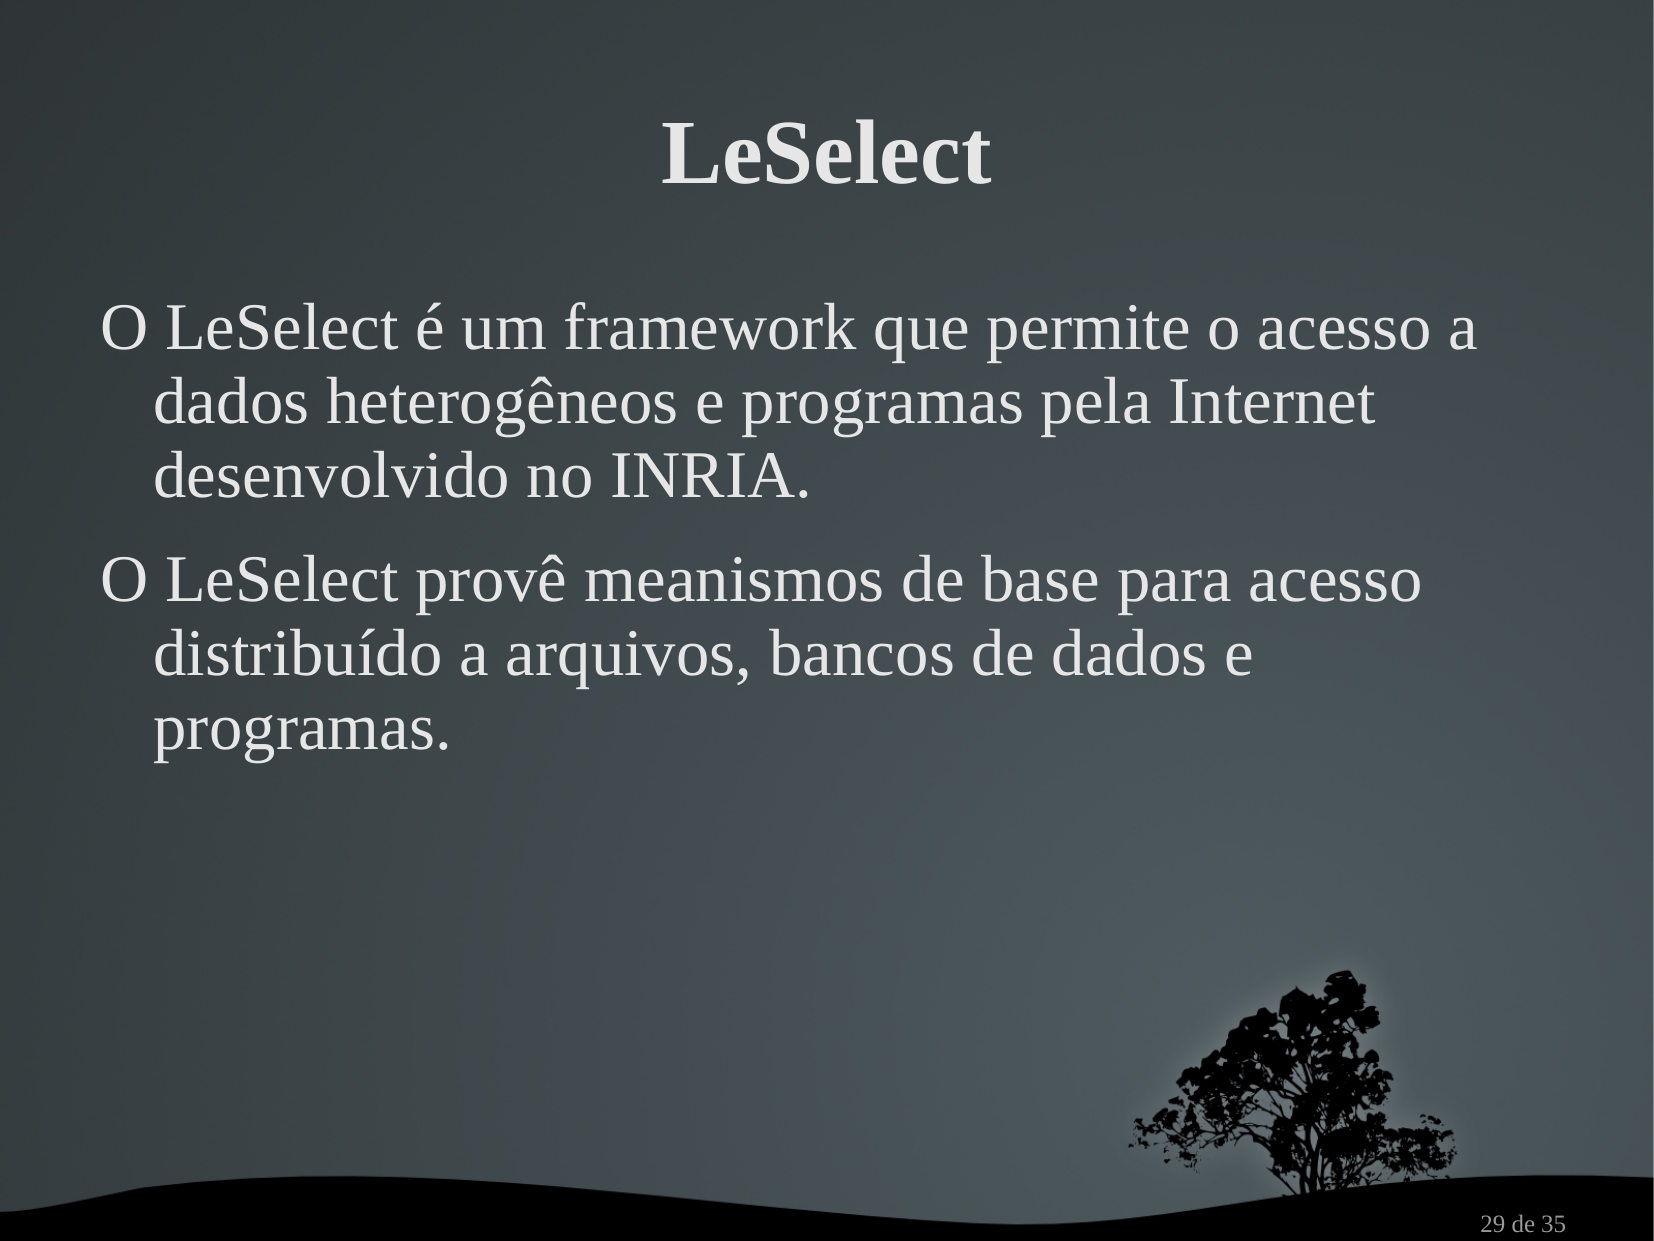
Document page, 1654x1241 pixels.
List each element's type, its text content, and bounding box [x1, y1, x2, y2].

picture [0, 0, 1654, 1241]
list O LeSelect é um framework que permite o acesso a dados heterogêneos e programas pela Internet desenvolvido no INRIA. O LeSelect provê meanismos de base para acesso distribuído a arquivos, bancos de dados e programas. [82, 290, 1571, 1094]
title LeSelect [82, 56, 1571, 250]
